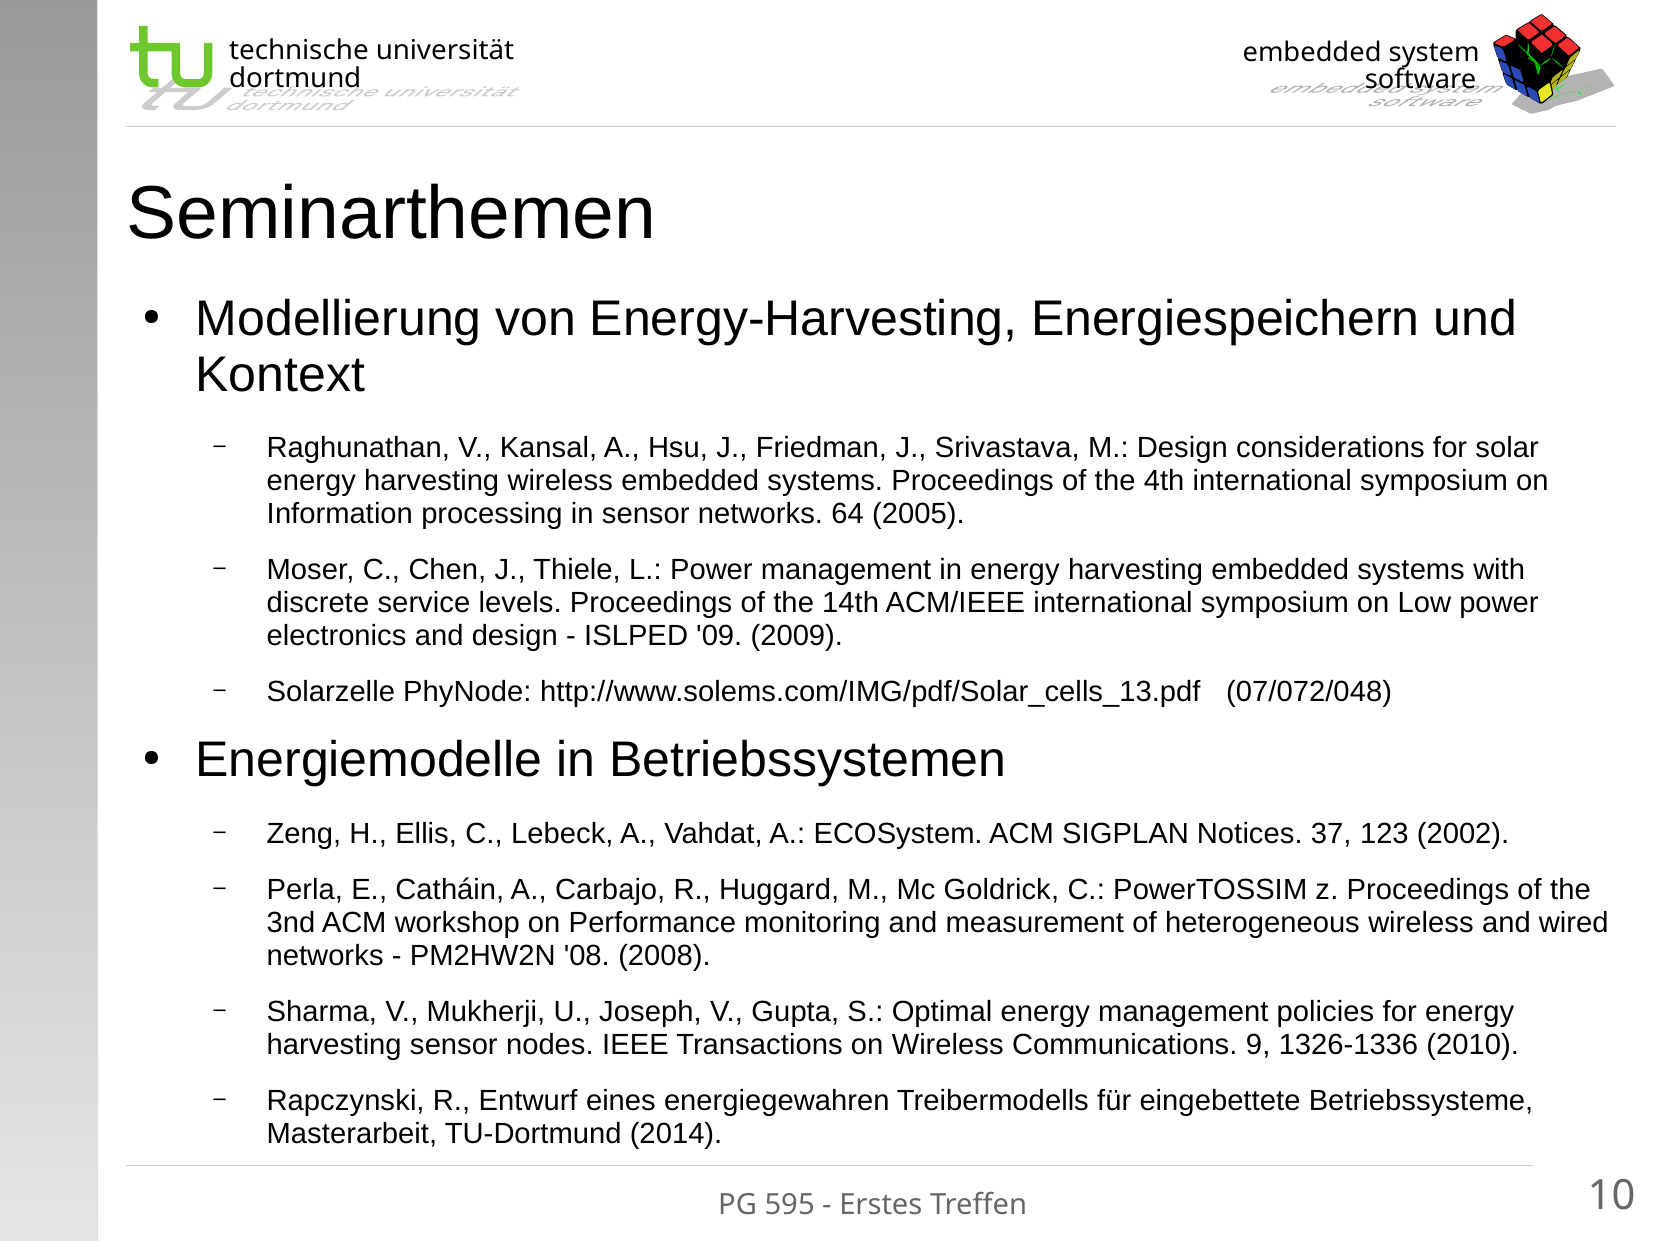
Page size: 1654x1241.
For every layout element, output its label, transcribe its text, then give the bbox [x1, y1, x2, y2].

list Modellierung von Energy-Harvesting, Energiespeichern und Kontext Raghunathan, V., Kansal, A., Hsu, J., Friedman, J., Srivastava, M.: Design considerations for solar energy harvesting wireless embedded systems. Proceedings of the 4th international symposium on Information processing in sensor networks. 64 (2005). Moser, C., Chen, J., Thiele, L.: Power management in energy harvesting embedded systems with discrete service levels. Proceedings of the 14th ACM/IEEE international symposium on Low power electronics and design - ISLPED '09. (2009). Solarzelle PhyNode: http://www.solems.com/IMG/pdf/Solar_cells_13.pdf (07/072/048) Energiemodelle in Betriebssystemen Zeng, H., Ellis, C., Lebeck, A., Vahdat, A.: ECOSystem. ACM SIGPLAN Notices. 37, 123 (2002). Perla, E., Catháin, A., Carbajo, R., Huggard, M., Mc Goldrick, C.: PowerTOSSIM z. Proceedings of the 3nd ACM workshop on Performance monitoring and measurement of heterogeneous wireless and wired networks - PM2HW2N '08. (2008). Sharma, V., Mukherji, U., Joseph, V., Gupta, S.: Optimal energy management policies for energy harvesting sensor nodes. IEEE Transactions on Wireless Communications. 9, 1326-1336 (2010). Rapczynski, R., Entwurf eines energiegewahren Treibermodells für eingebettete Betriebssysteme, Masterarbeit, TU-Dortmund (2014). [124, 290, 1628, 1152]
title Seminarthemen [126, 168, 1559, 257]
